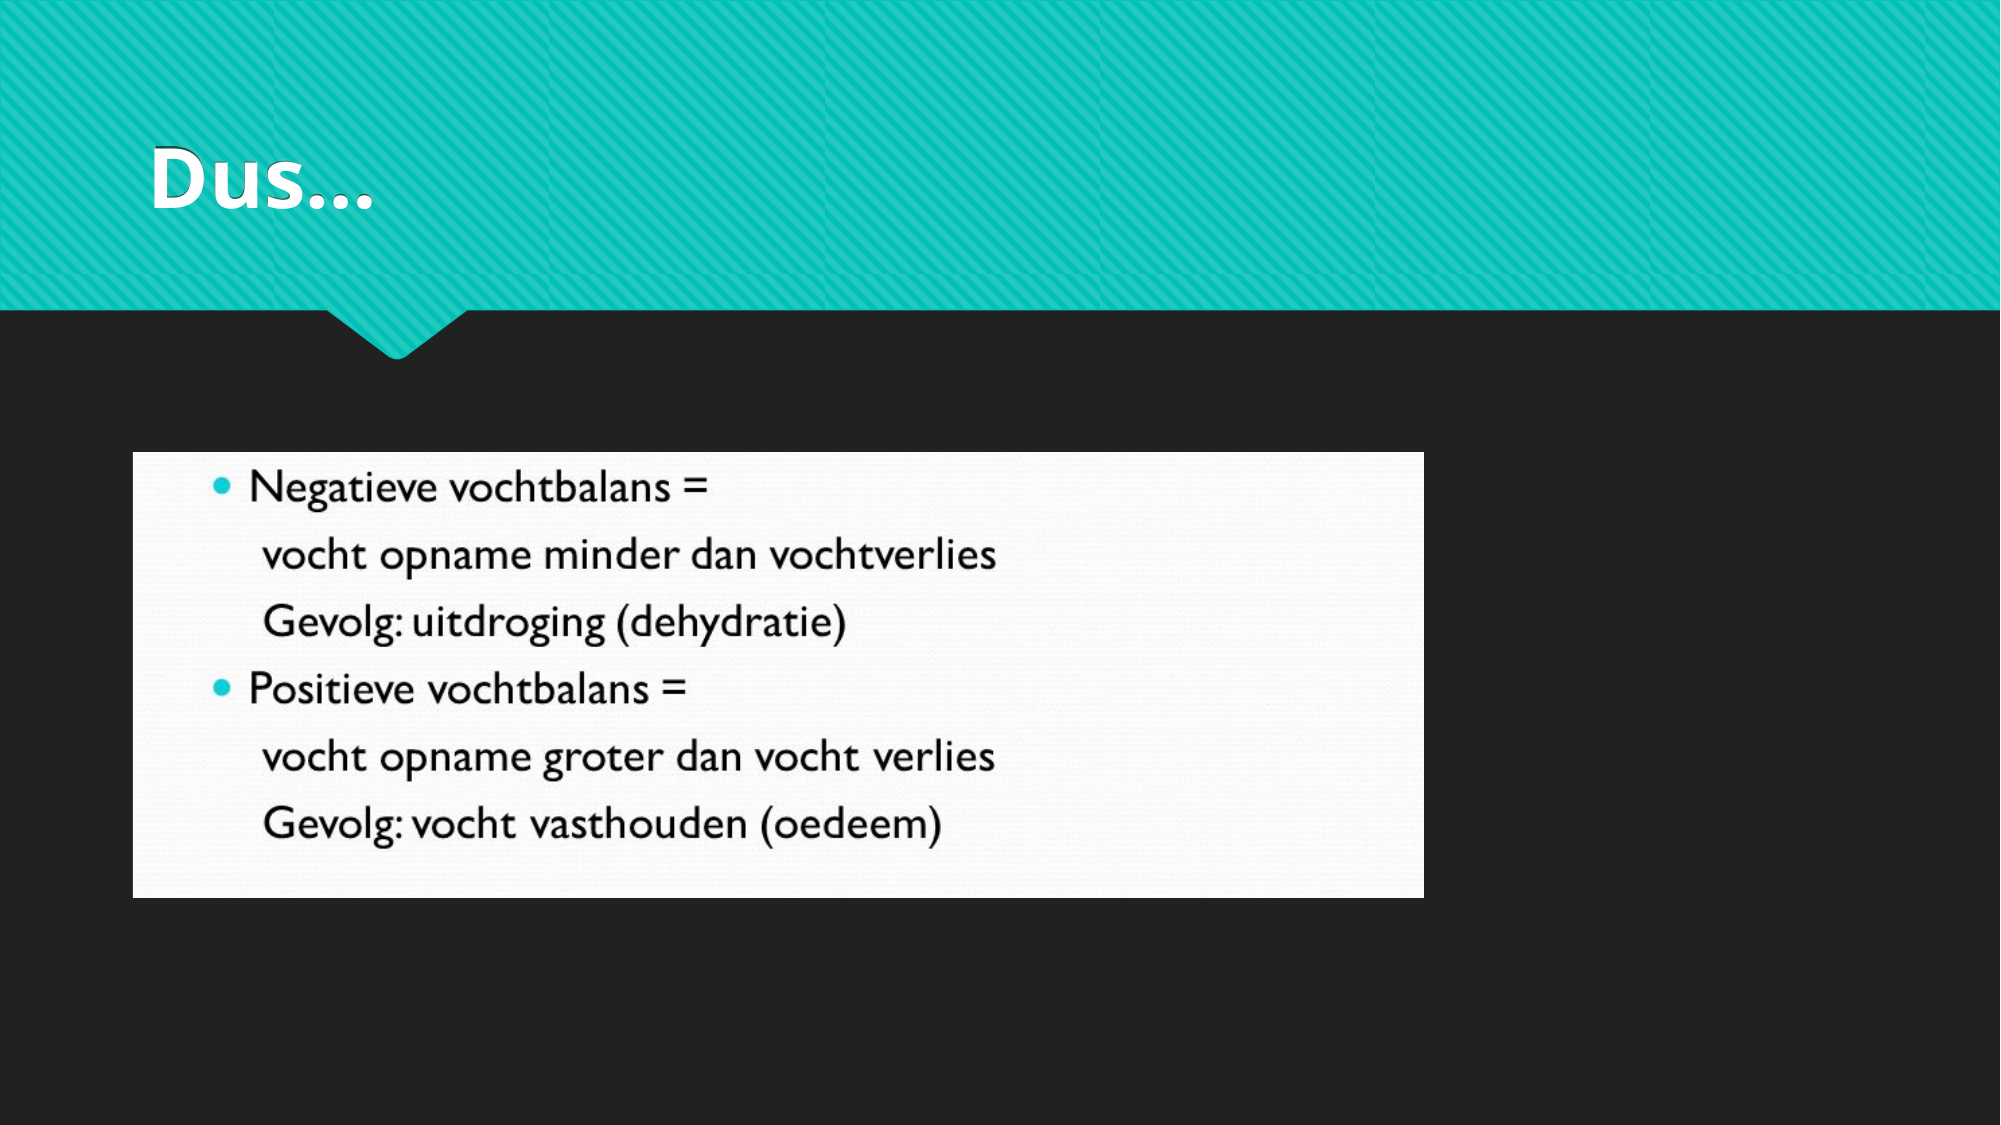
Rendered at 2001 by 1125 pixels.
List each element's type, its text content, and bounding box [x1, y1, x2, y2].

title Dus… [132, 73, 1868, 233]
picture [132, 452, 1424, 898]
